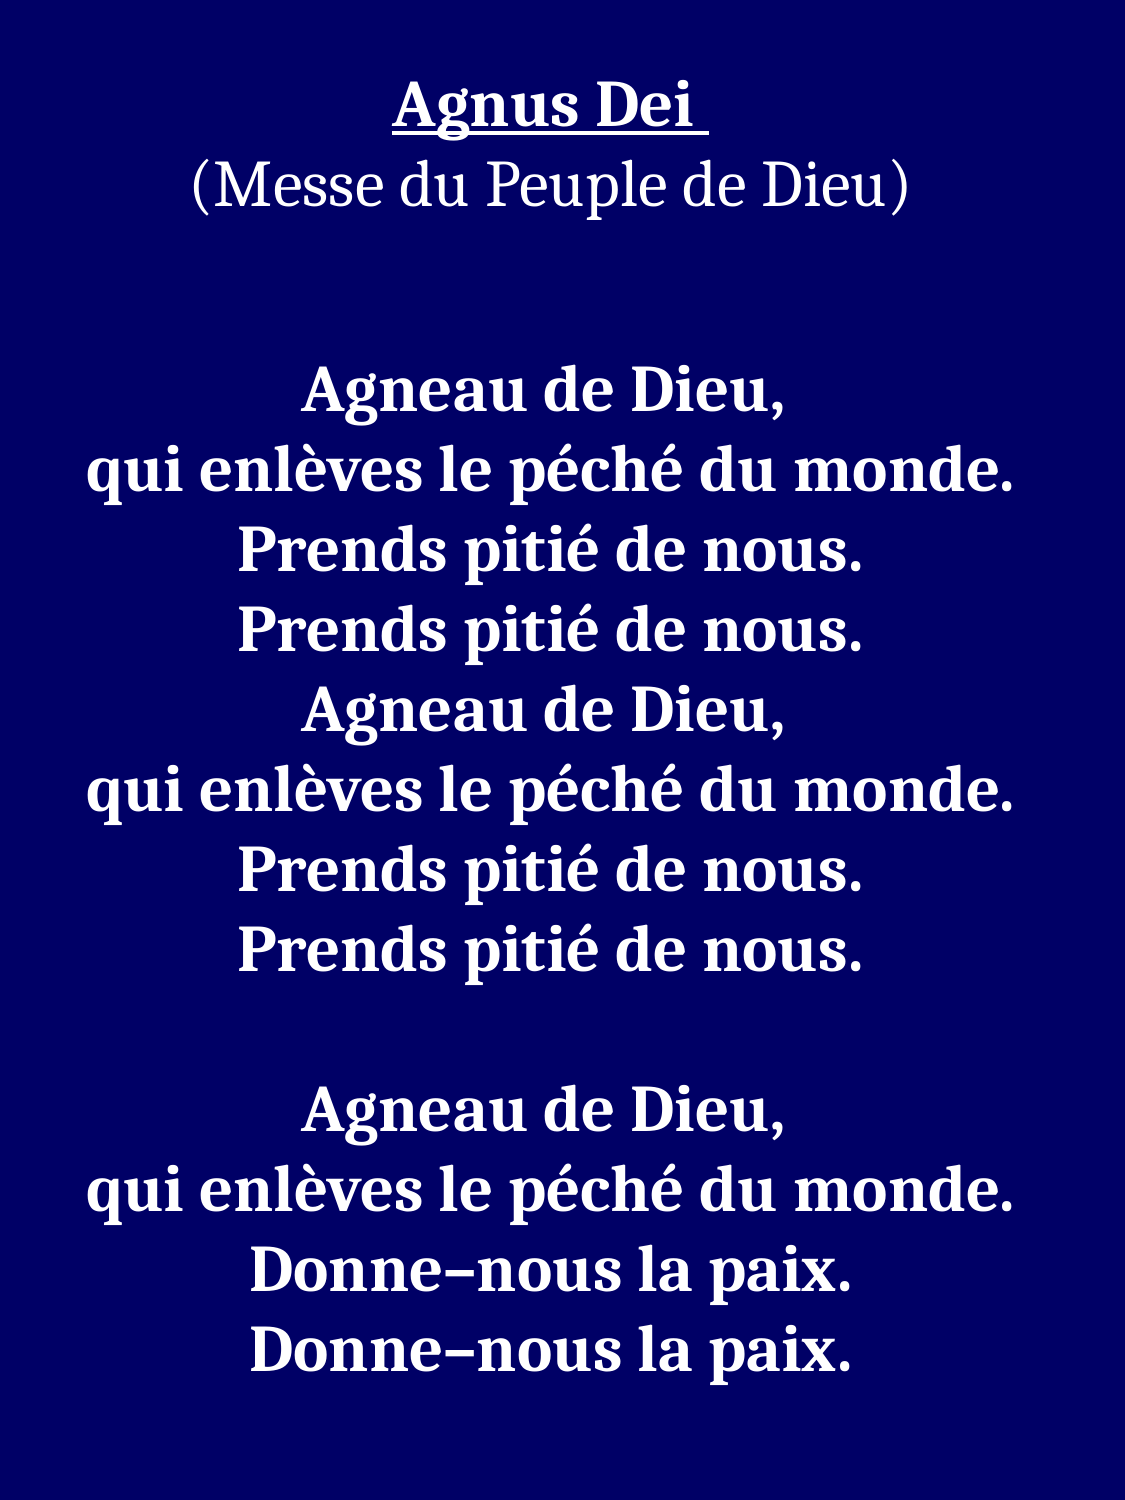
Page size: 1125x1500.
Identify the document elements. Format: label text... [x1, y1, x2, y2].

text_box Agnus Dei (Messe du Peuple de Dieu) Agneau de Dieu, qui enlèves le péché du monde. Prends pitié de nous. Prends pitié de nous. Agneau de Dieu, qui enlèves le péché du monde. Prends pitié de nous. Prends pitié de nous. Agneau de Dieu, qui enlèves le péché du monde. Donne–nous la paix. Donne–nous la paix. [62, 103, 1039, 1297]
